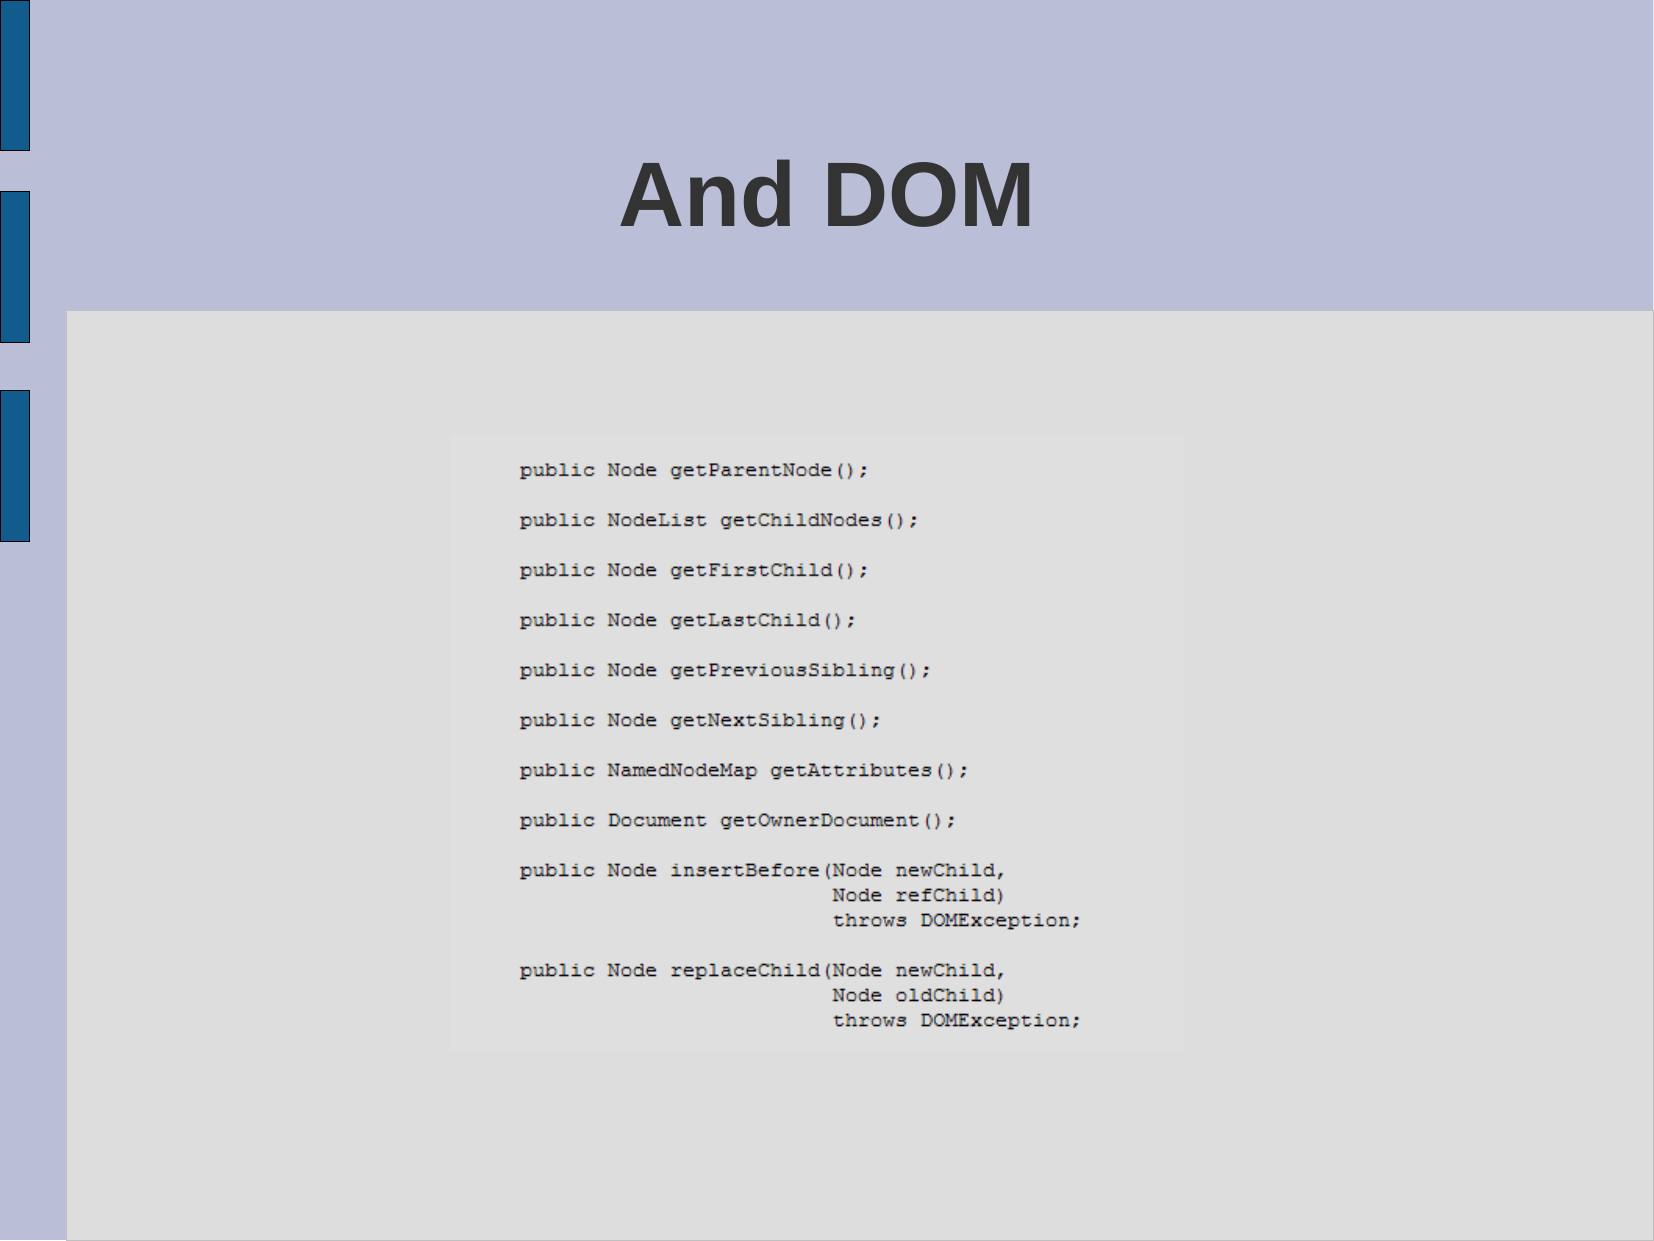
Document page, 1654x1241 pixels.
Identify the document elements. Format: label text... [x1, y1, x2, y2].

picture [450, 434, 1183, 1051]
title And DOM [121, 91, 1534, 299]
